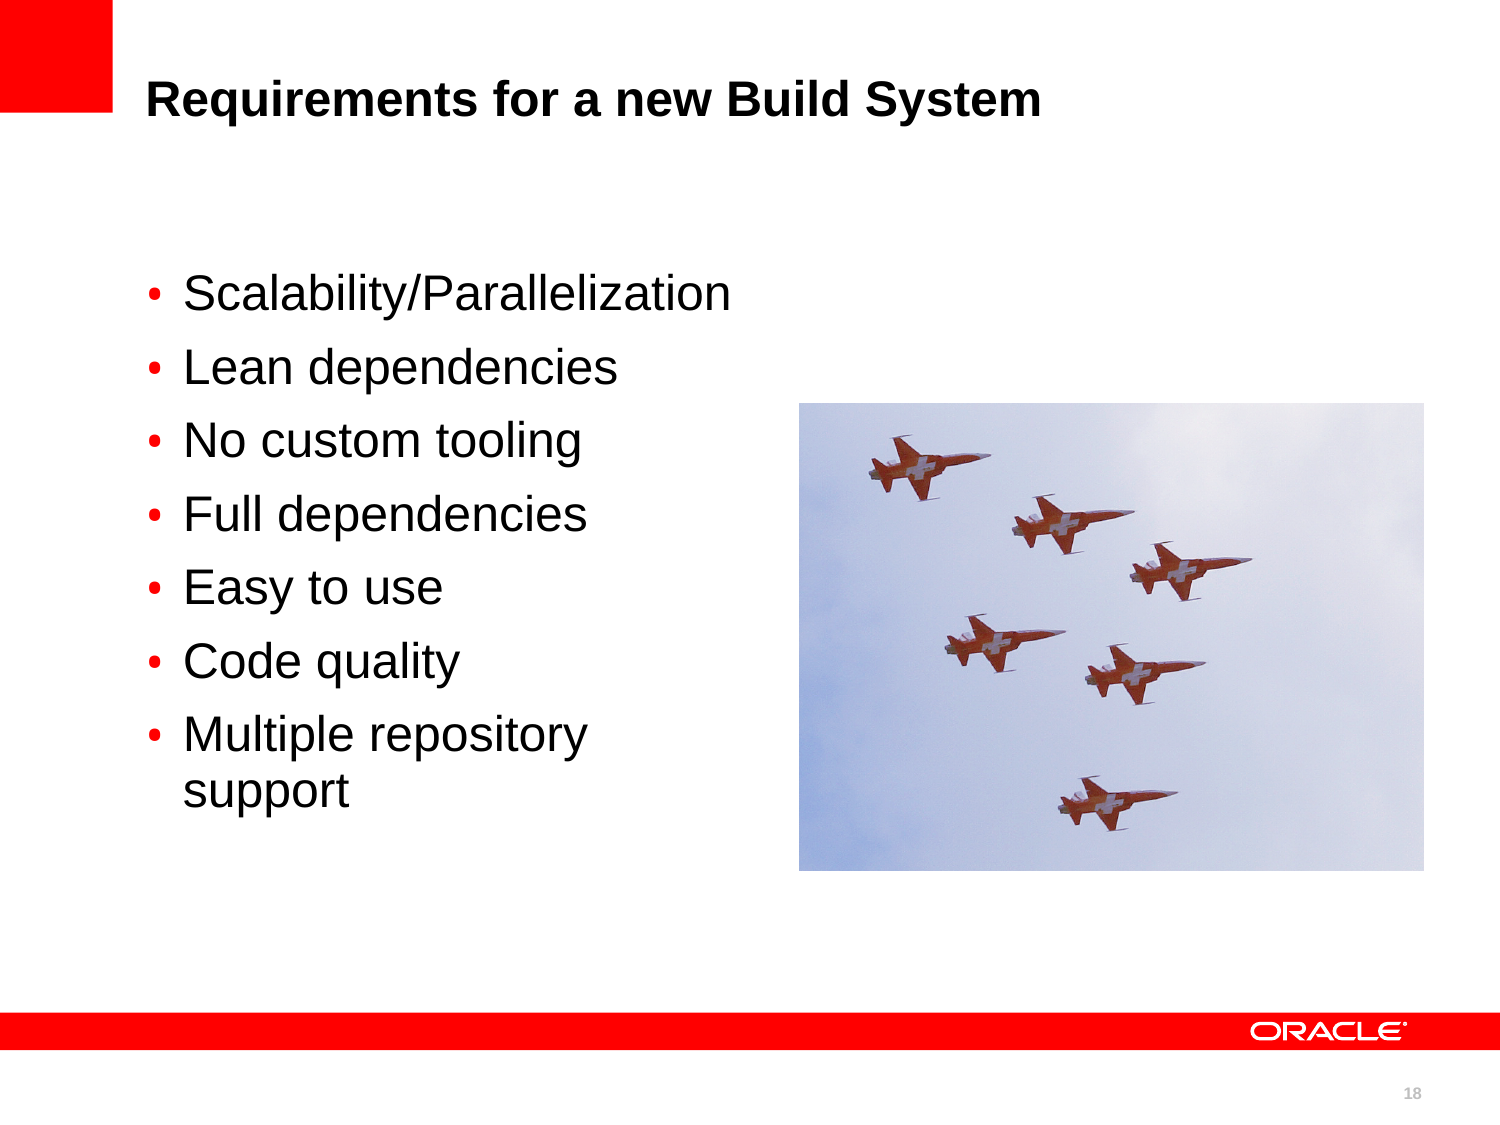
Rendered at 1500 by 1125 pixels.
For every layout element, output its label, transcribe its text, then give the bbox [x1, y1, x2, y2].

list Scalability/Parallelization Lean dependencies No custom tooling Full dependencies Easy to use Code quality Multiple repository support [145, 265, 769, 976]
picture [799, 403, 1424, 871]
title Requirements for a new Build System [145, 67, 1388, 220]
